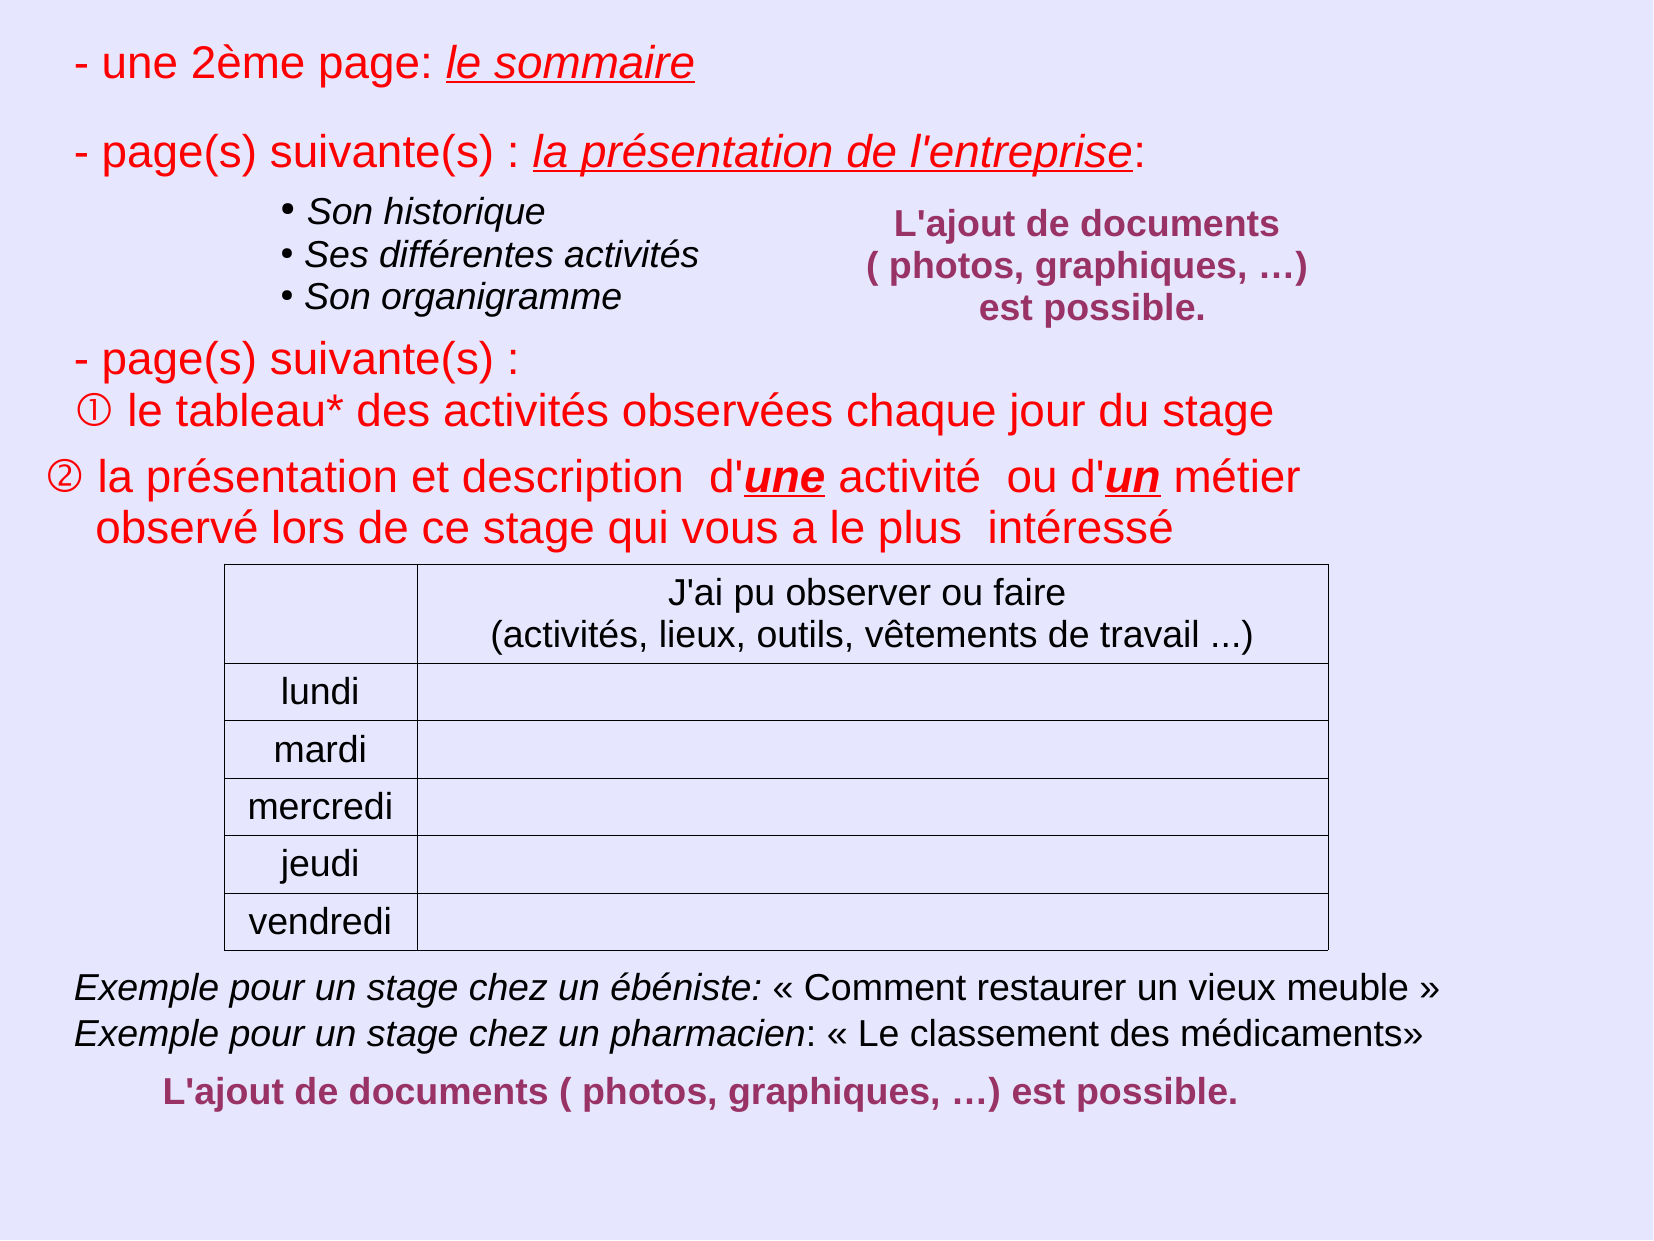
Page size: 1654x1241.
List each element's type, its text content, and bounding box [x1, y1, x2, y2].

table_header [225, 565, 417, 663]
text_box Exemple pour un stage chez un ébéniste: « Comment restaurer un vieux meuble » Exemple pour un stage chez un pharmacien: « Le classement des médicaments» [59, 959, 1625, 1063]
table_cell mercredi [225, 779, 417, 835]
text_box - page(s) suivante(s) :  le tableau* des activités observées chaque jour du stage [59, 325, 1625, 443]
table_cell [418, 894, 1328, 950]
text_box - page(s) suivante(s) : la présentation de l'entreprise: [59, 118, 1447, 184]
table_cell [418, 721, 1328, 778]
table_header J'ai pu observer ou faire (activités, lieux, outils, vêtements de travail ...) [418, 565, 1328, 663]
table_cell vendredi [225, 894, 417, 950]
table_cell lundi [225, 664, 417, 720]
table_cell [418, 664, 1328, 720]
text_box - une 2ème page: le sommaire [59, 29, 1477, 96]
text_box L'ajout de documents ( photos, graphiques, …) est possible. [147, 1062, 1477, 1123]
text_box  la présentation et description d'une activité ou d'un métier observé lors de ce stage qui vous a le plus intéressé [29, 443, 1595, 562]
table_cell mardi [225, 721, 417, 778]
table_cell [418, 779, 1328, 835]
table_cell [418, 836, 1328, 893]
table_cell jeudi [225, 836, 417, 893]
text_box L'ajout de documents ( photos, graphiques, …) est possible. [826, 195, 1359, 340]
text_box Son historique Ses différentes activités Son organigramme [265, 179, 798, 325]
